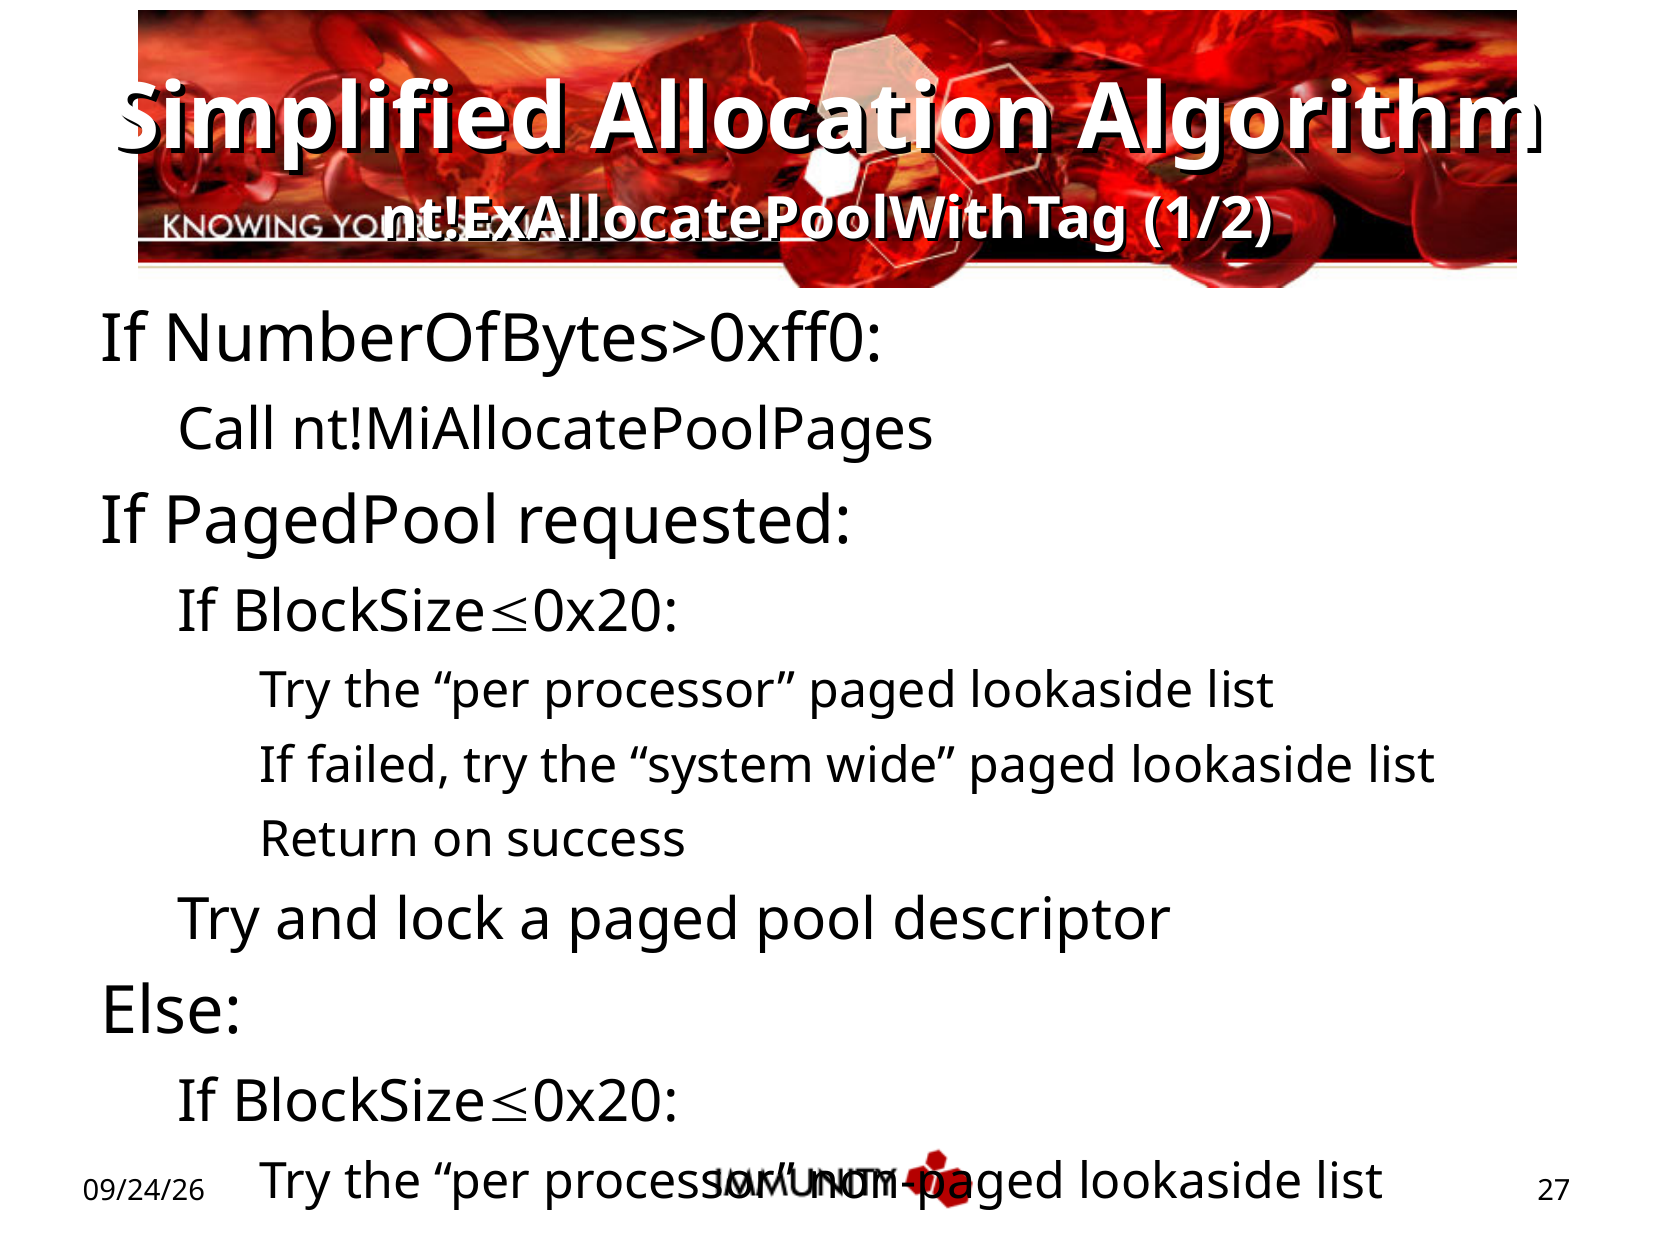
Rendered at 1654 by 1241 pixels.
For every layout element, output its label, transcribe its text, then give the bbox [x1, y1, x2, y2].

list If NumberOfBytes>0xff0: Call nt!MiAllocatePoolPages If PagedPool requested: If BlockSize0x20: Try the “per processor” paged lookaside list If failed, try the “system wide” paged lookaside list Return on success Try and lock a paged pool descriptor Else: If BlockSize0x20: Try the “per processor” non-paged lookaside list [82, 290, 1571, 1126]
title Simplified Allocation Algorithm nt!ExAllocatePoolWithTag (1/2) [82, 56, 1571, 250]
picture [138, 250, 1517, 288]
picture [694, 1130, 984, 1235]
picture [138, 10, 1517, 56]
